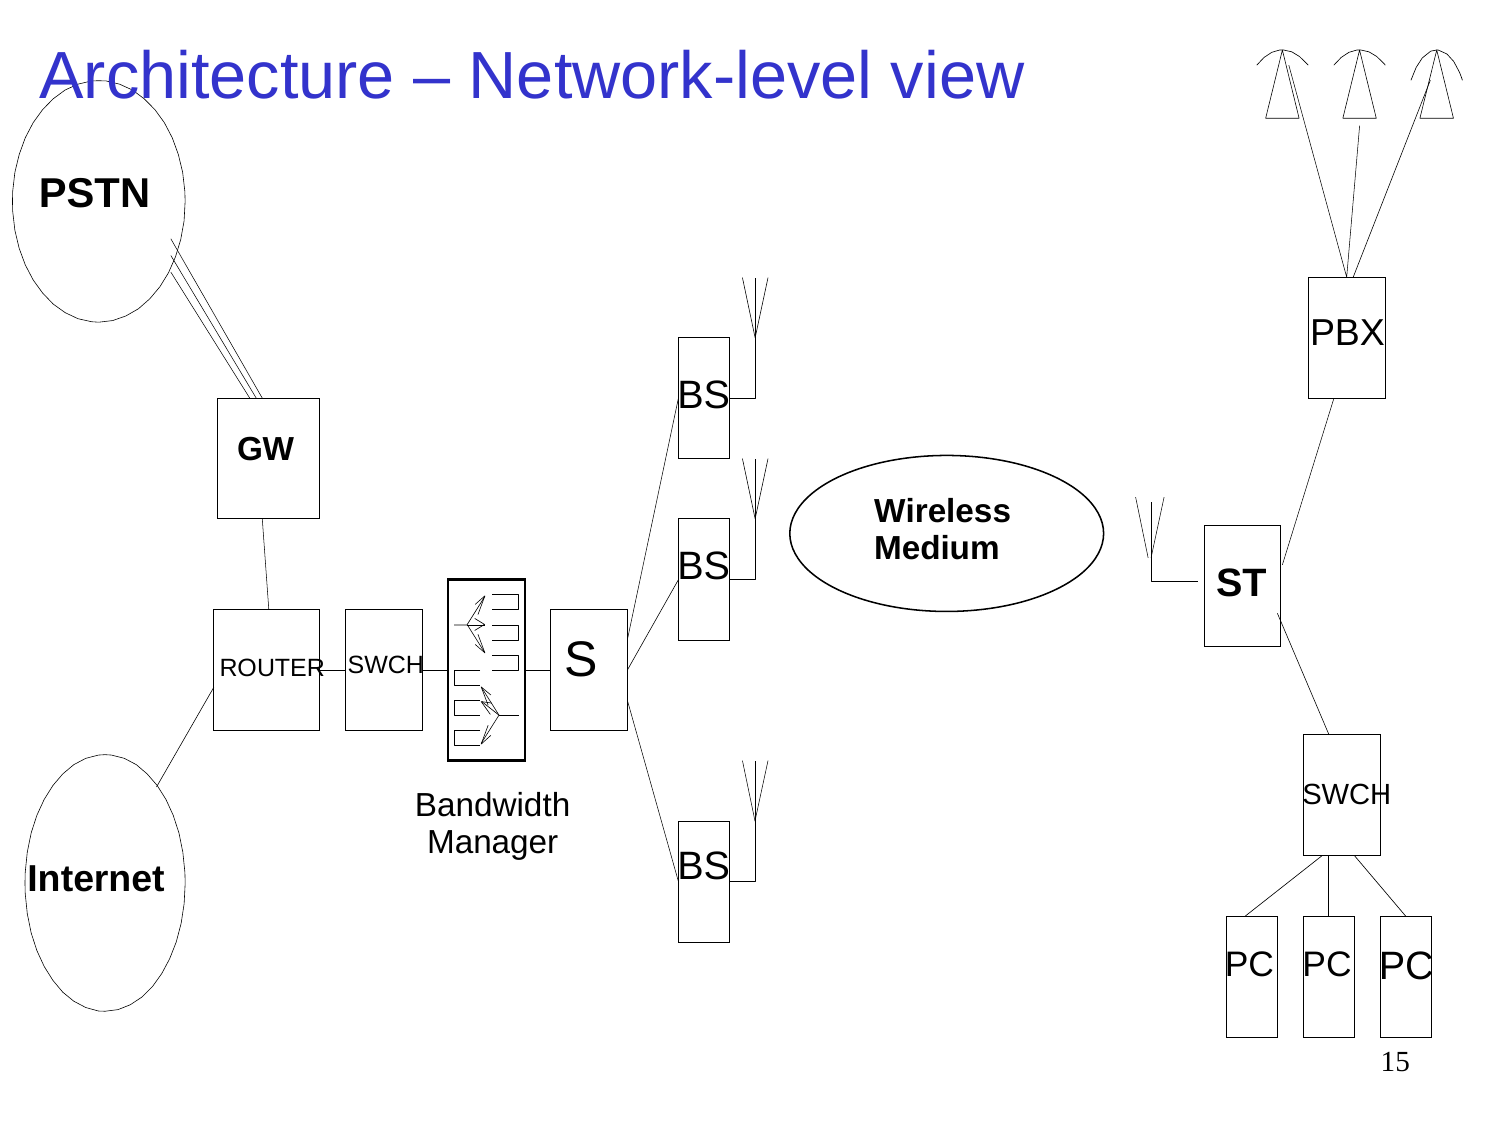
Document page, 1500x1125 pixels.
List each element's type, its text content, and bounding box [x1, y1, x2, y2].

text_box GW [225, 424, 318, 492]
text_box ROUTER [207, 641, 351, 695]
text_box PC [1366, 937, 1449, 1005]
text_box BS [665, 538, 745, 605]
text_box Internet [15, 851, 225, 925]
text_box SWCH [335, 638, 451, 692]
text_box BS [665, 837, 745, 905]
text_box PSTN [27, 163, 207, 237]
text_box PC [1212, 937, 1290, 1005]
text_box Architecture – Network-level view [24, 24, 1438, 126]
text_box BS [665, 366, 745, 434]
text_box [1080, 492, 1104, 575]
text_box Wireless Medium [862, 486, 1080, 612]
text_box SWCH [1290, 767, 1406, 822]
text_box S [552, 624, 616, 705]
text_box PBX [1298, 305, 1401, 372]
text_box PC [1290, 937, 1366, 1005]
text_box ST [1204, 554, 1329, 622]
text_box Bandwidth Manager [371, 780, 615, 962]
text_box [789, 455, 1072, 600]
